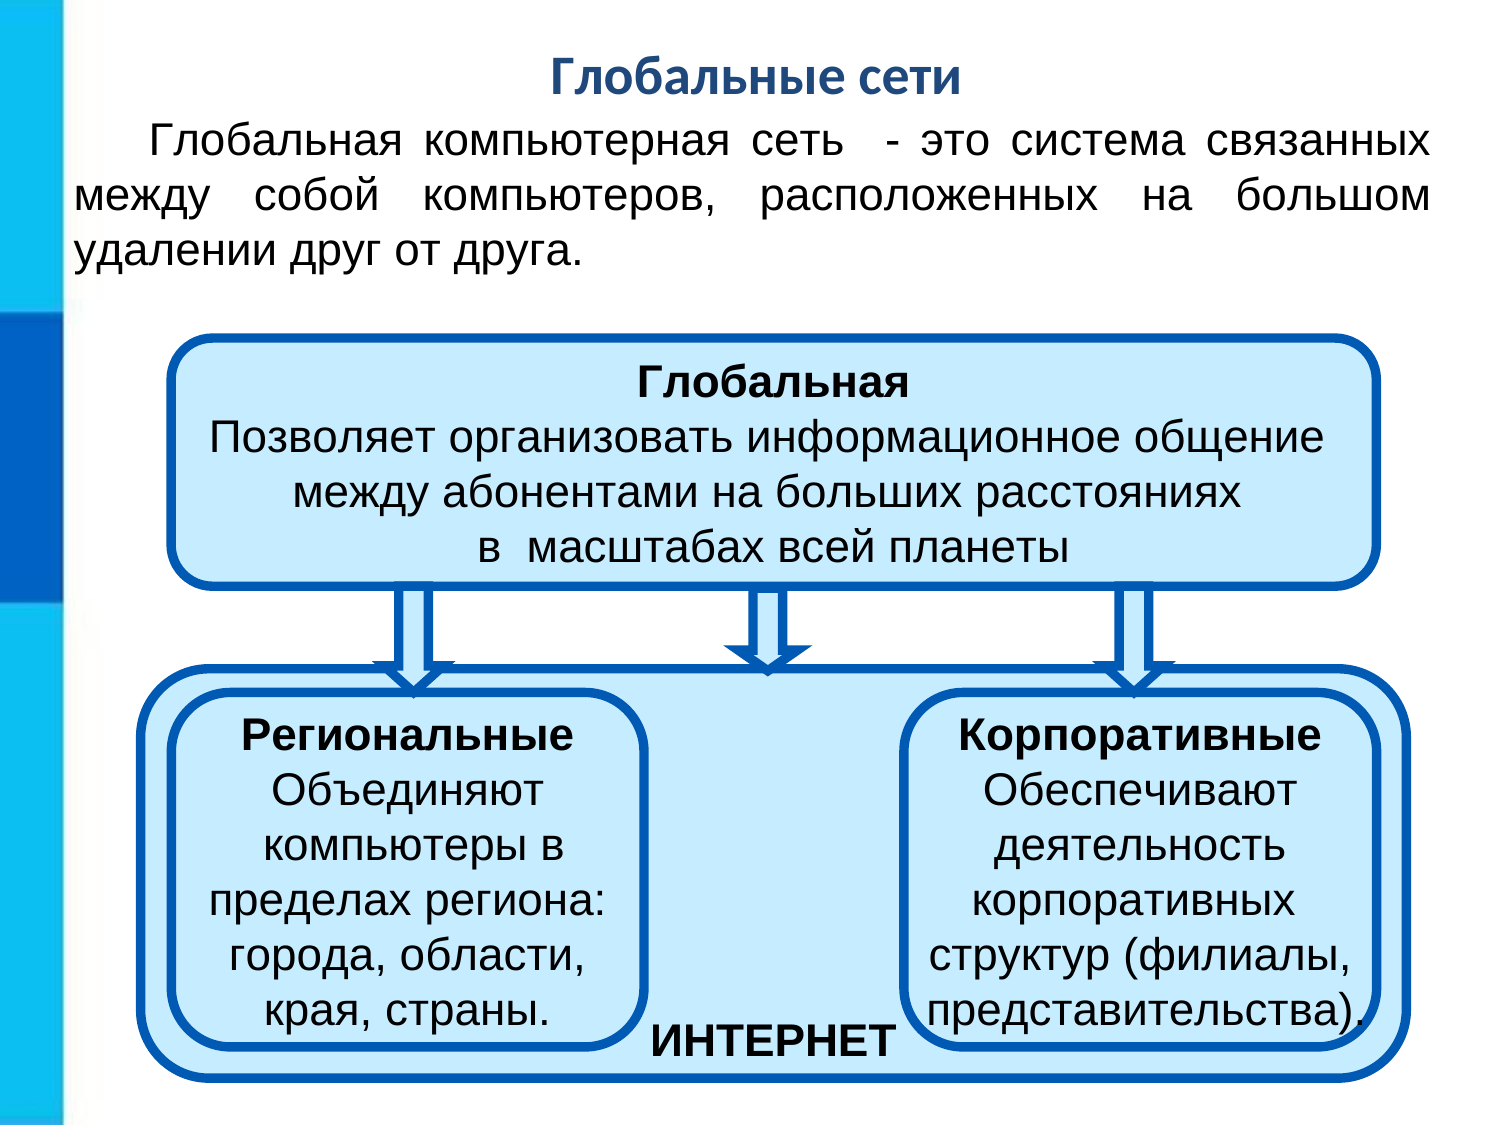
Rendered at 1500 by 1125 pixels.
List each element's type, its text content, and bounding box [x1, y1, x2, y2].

text_box [1104, 586, 1164, 693]
text_box Региональные Объединяют компьютеры в пределах региона: города, области, края, страны. [171, 692, 644, 1047]
text_box Корпоративные Обеспечивают деятельность корпоративных структур (филиалы, представительства). [903, 692, 1377, 1047]
text_box ИНТЕРНЕТ [140, 668, 1407, 1079]
text_box Глобальная Позволяет организовать информационное общение между абонентами на больших расстояниях в масштабах всей планеты [171, 338, 1377, 587]
text_box Глобальные сети [88, 31, 1425, 101]
picture [0, 0, 1500, 1125]
text_box [738, 588, 798, 671]
text_box Глобальная компьютерная сеть - это система связанных между собой компьютеров, расположенных на большом удалении друг от друга. [58, 101, 1447, 283]
text_box [384, 586, 444, 693]
